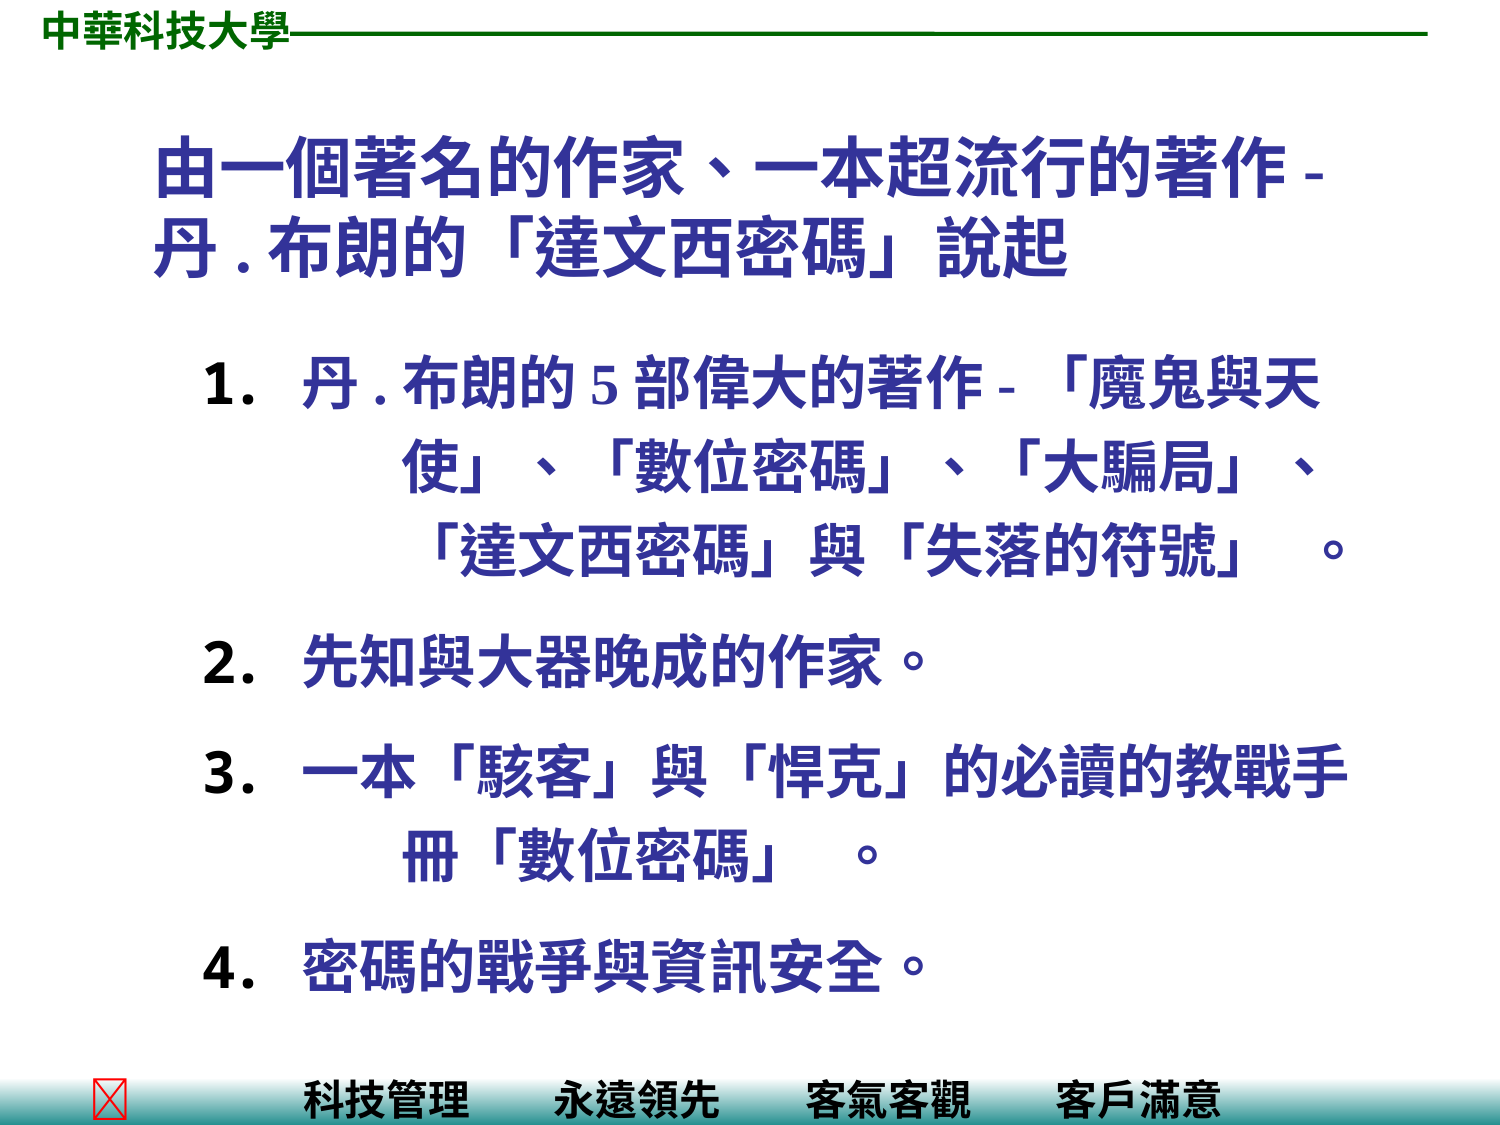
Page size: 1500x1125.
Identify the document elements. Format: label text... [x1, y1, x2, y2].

title 由一個著名的作家、一本超流行的著作-丹.布朗的「達文西密碼」說起 [137, 99, 1400, 313]
list 丹.布朗的5部偉大的著作-「魔鬼與天使」、「數位密碼」、「大騙局」、「達文西密碼」與「失落的符號」 。 先知與大器晚成的作家。 一本「駭客」與「悍克」的必讀的教戰手冊「數位密碼」 。 密碼的戰爭與資訊安全。 [99, 324, 1413, 1025]
